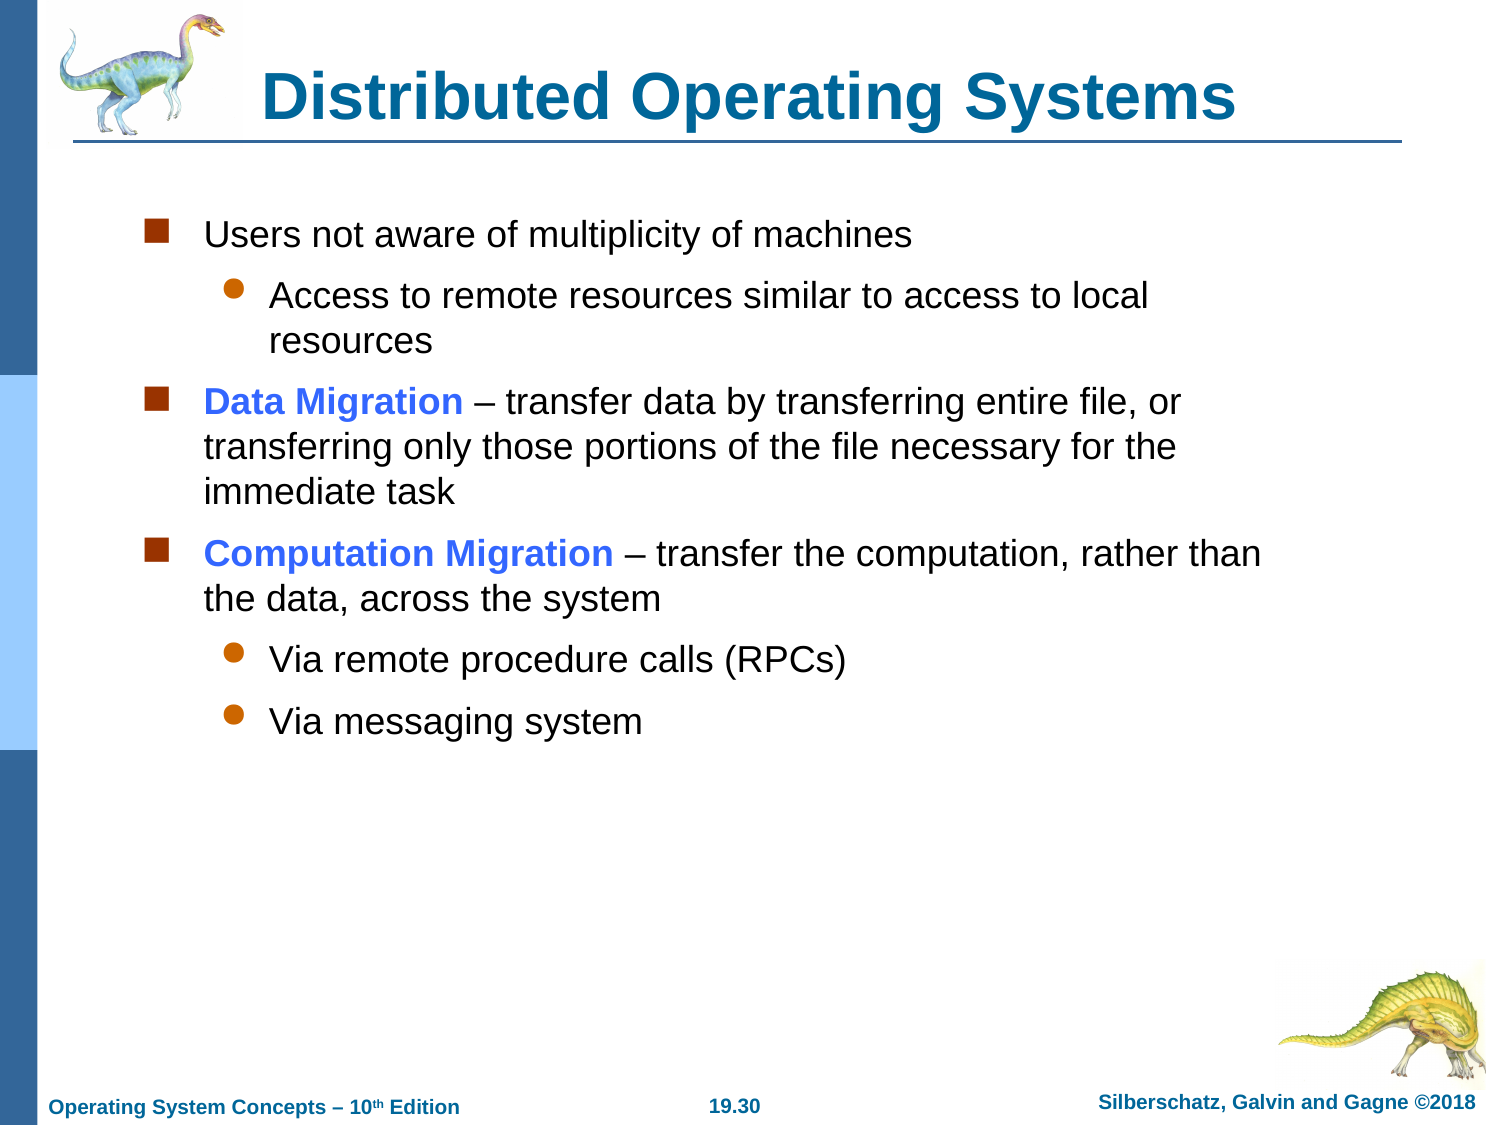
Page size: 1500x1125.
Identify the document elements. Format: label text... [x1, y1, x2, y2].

picture [1275, 959, 1486, 1090]
picture [46, 0, 243, 149]
picture [1415, 1094, 1423, 1099]
title Distributed Operating Systems [75, 45, 1426, 141]
list Users not aware of multiplicity of machines Access to remote resources similar to access to local resources Data Migration – transfer data by transferring entire file, or transferring only those portions of the file necessary for the immediate task Computation Migration – transfer the computation, rather than the data, across the system Via remote procedure calls (RPCs) Via messaging system [132, 202, 1315, 946]
